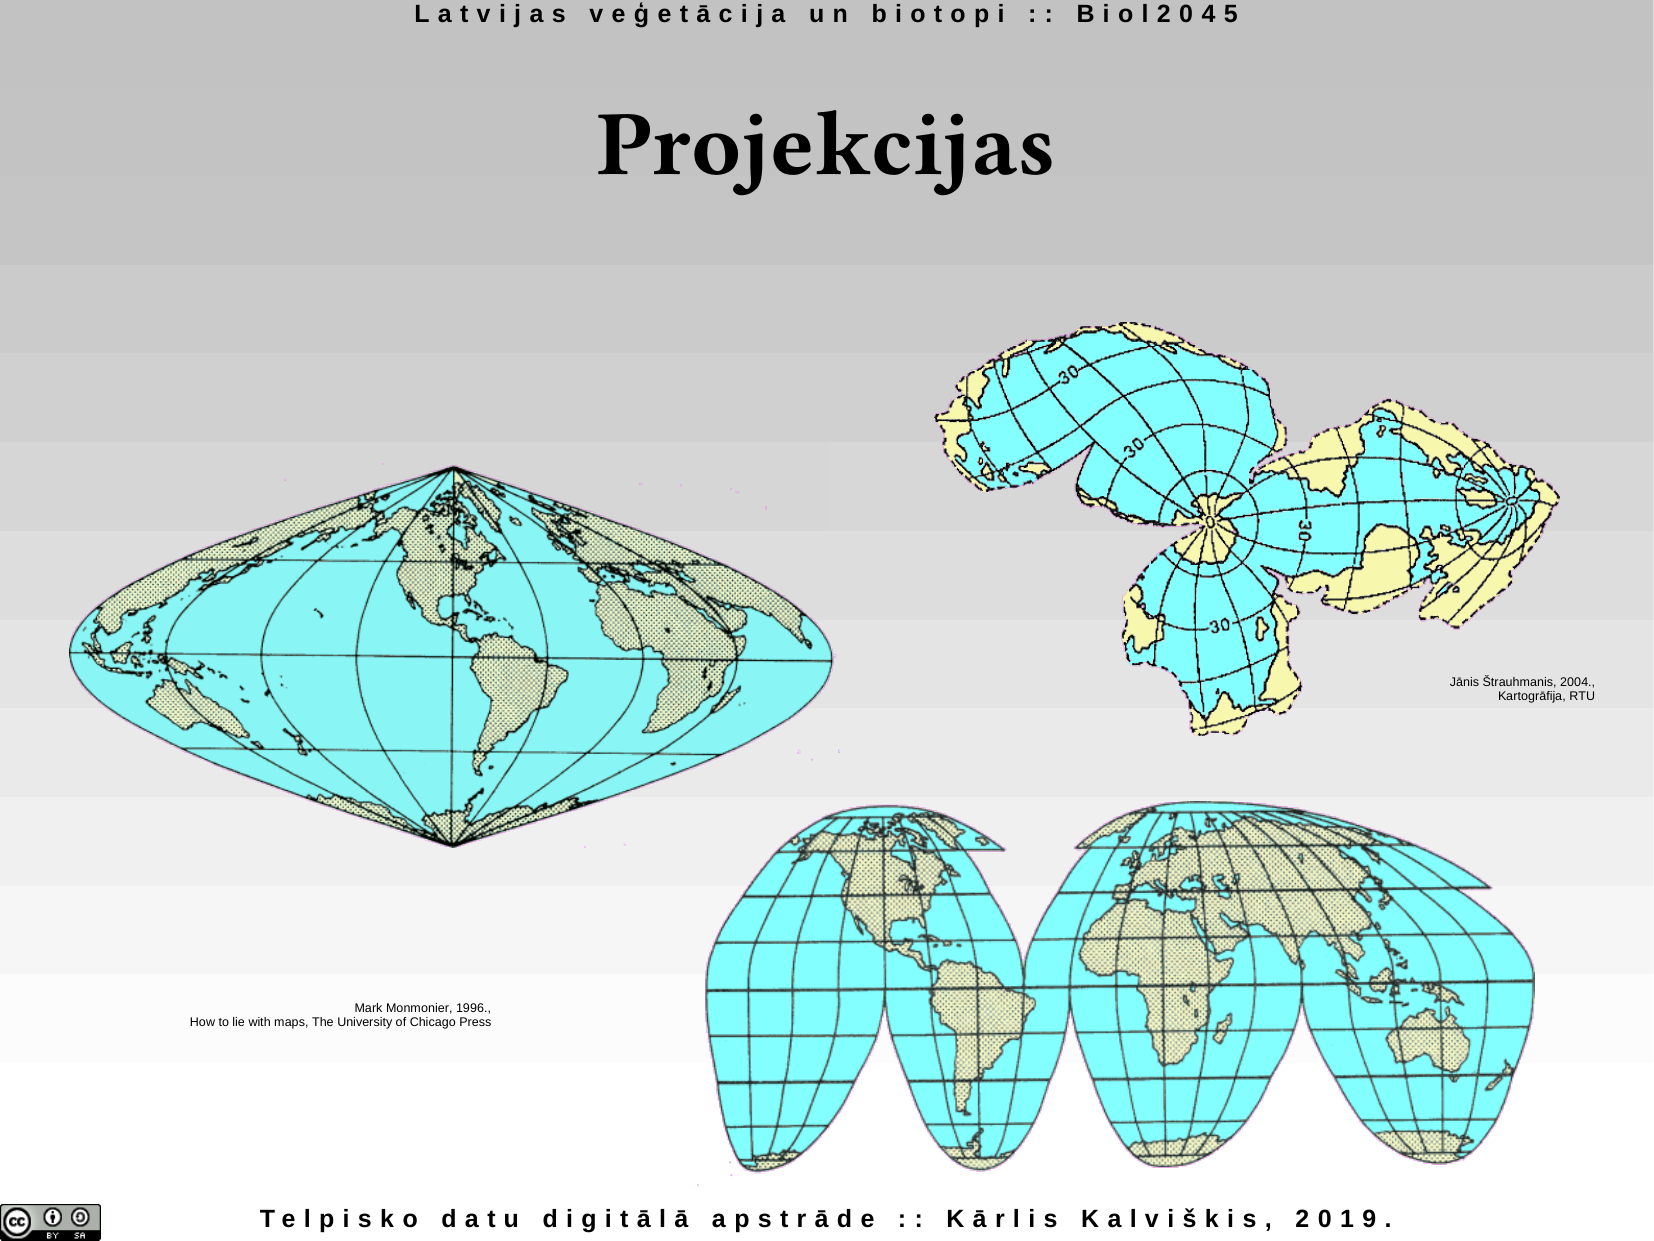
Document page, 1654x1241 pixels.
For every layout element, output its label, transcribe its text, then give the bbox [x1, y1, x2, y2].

text_box Mark Monmonier, 1996., How to lie with maps, The University of Chicago Press [189, 1000, 492, 1030]
text_box Jānis Štrauhmanis, 2004., Kartogrāfija, RTU [1560, 675, 1596, 704]
title Projekcijas [0, 1, 1654, 287]
picture [0, 287, 1654, 1241]
